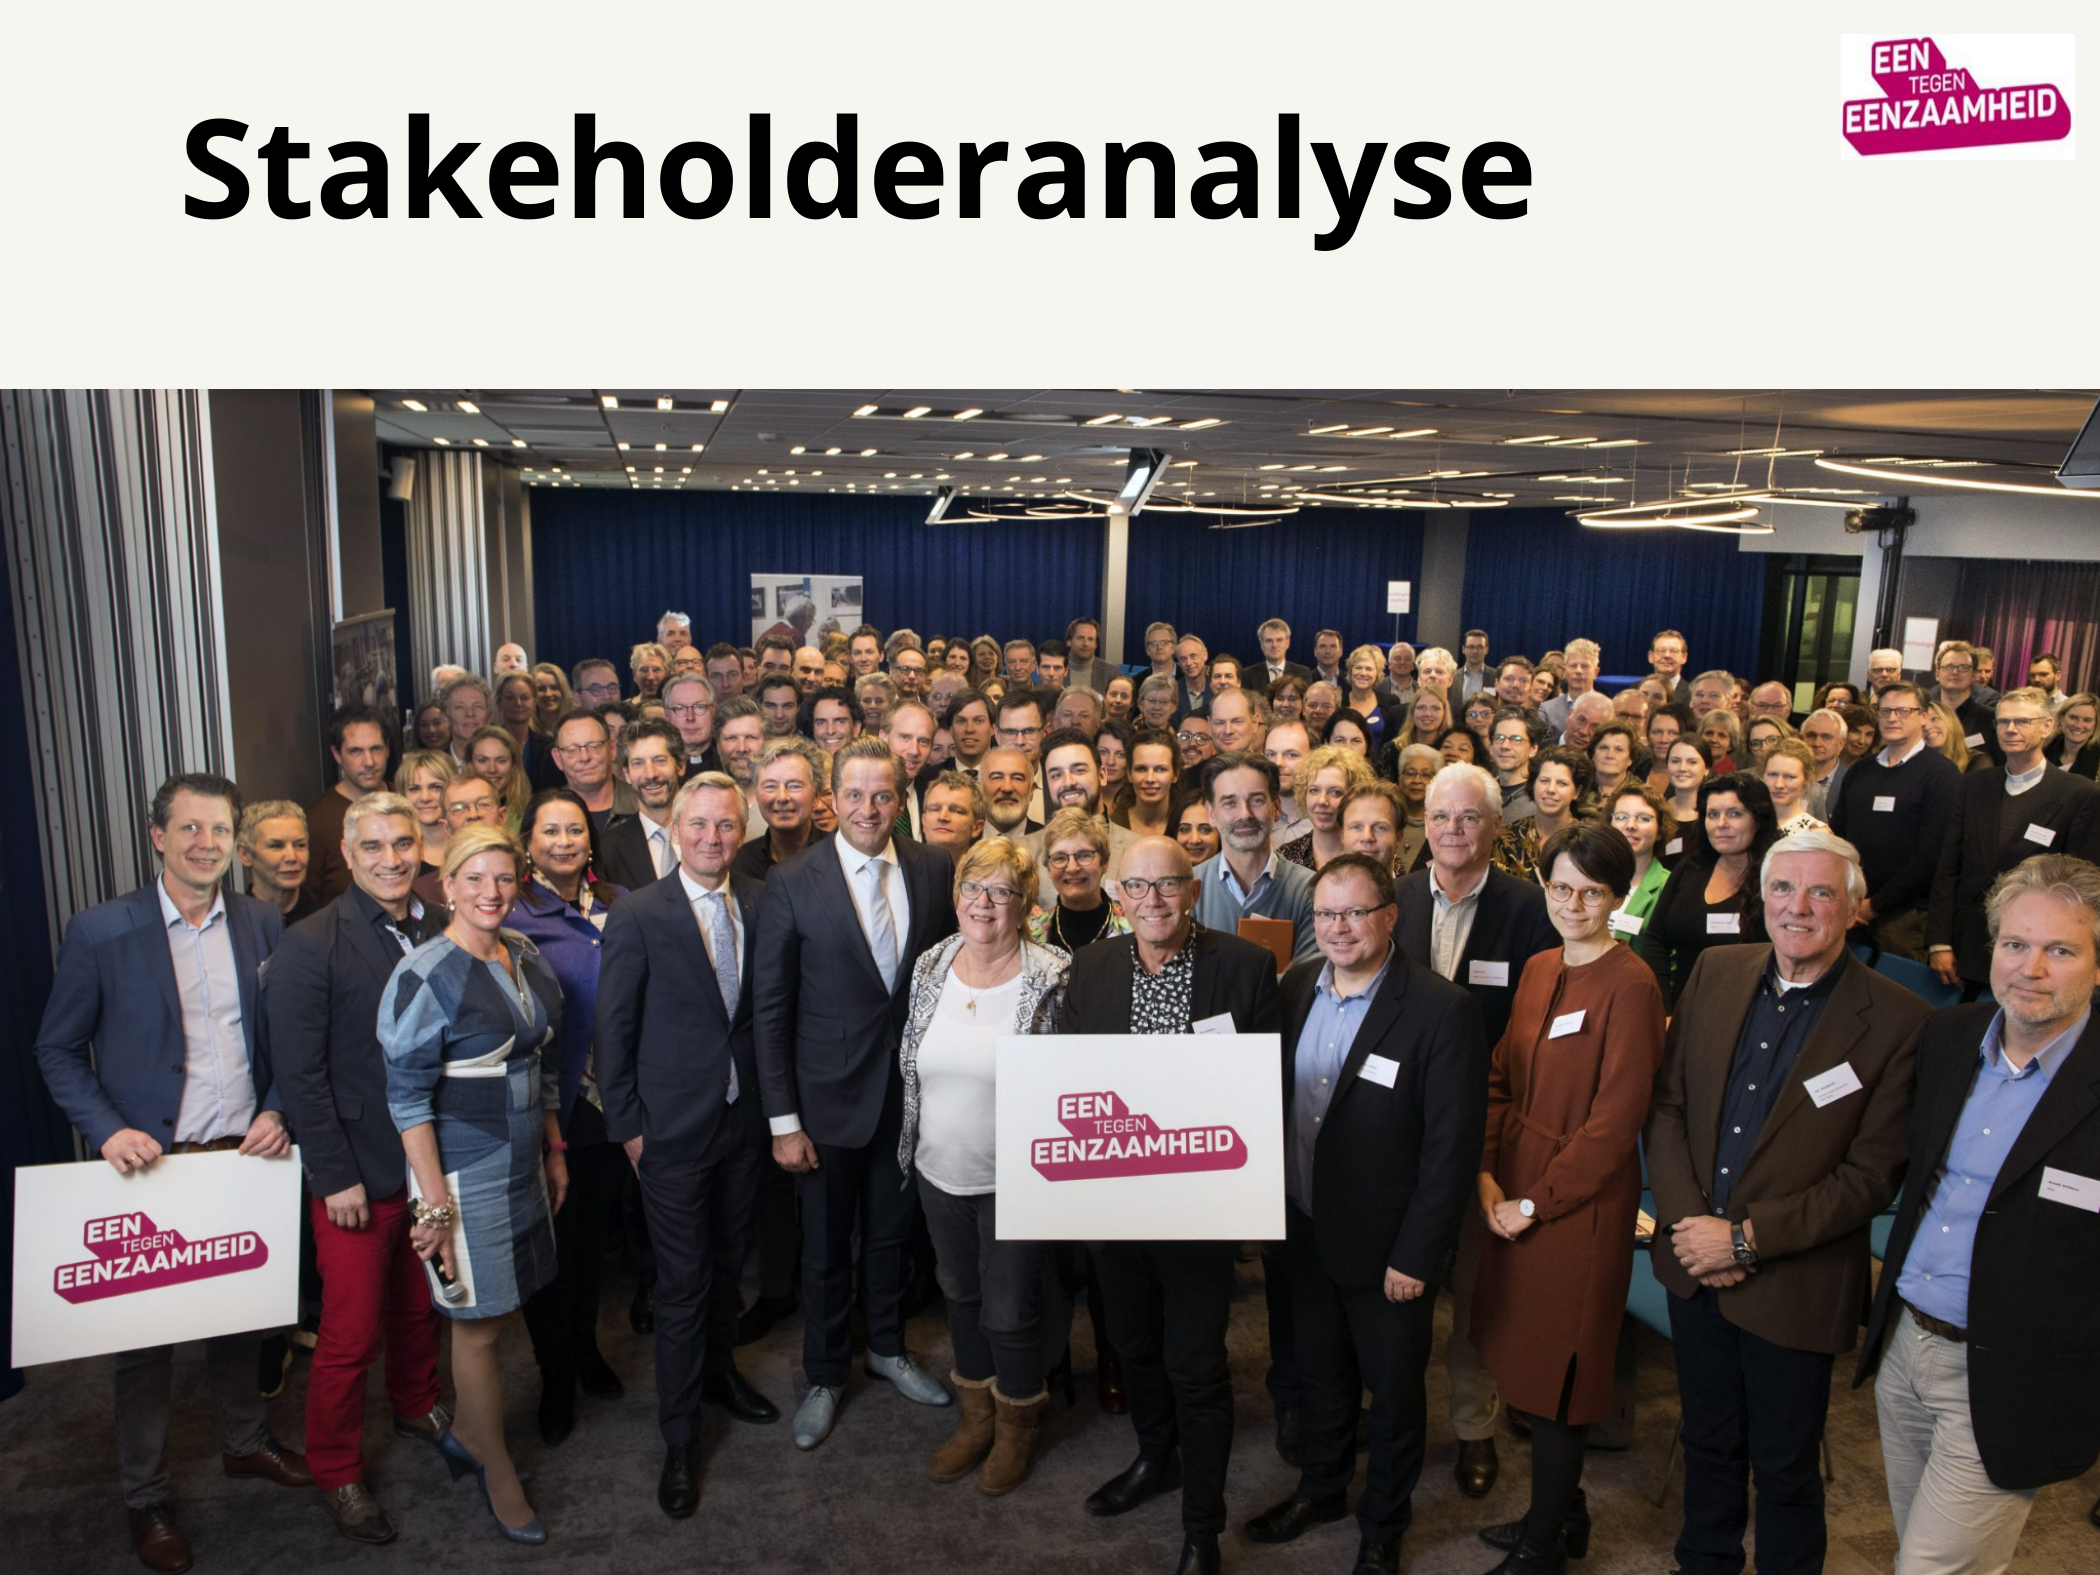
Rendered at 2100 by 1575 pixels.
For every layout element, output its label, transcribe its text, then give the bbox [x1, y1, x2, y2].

picture [0, 389, 2100, 1575]
text_box Stakeholderanalyse [18, 63, 1701, 433]
